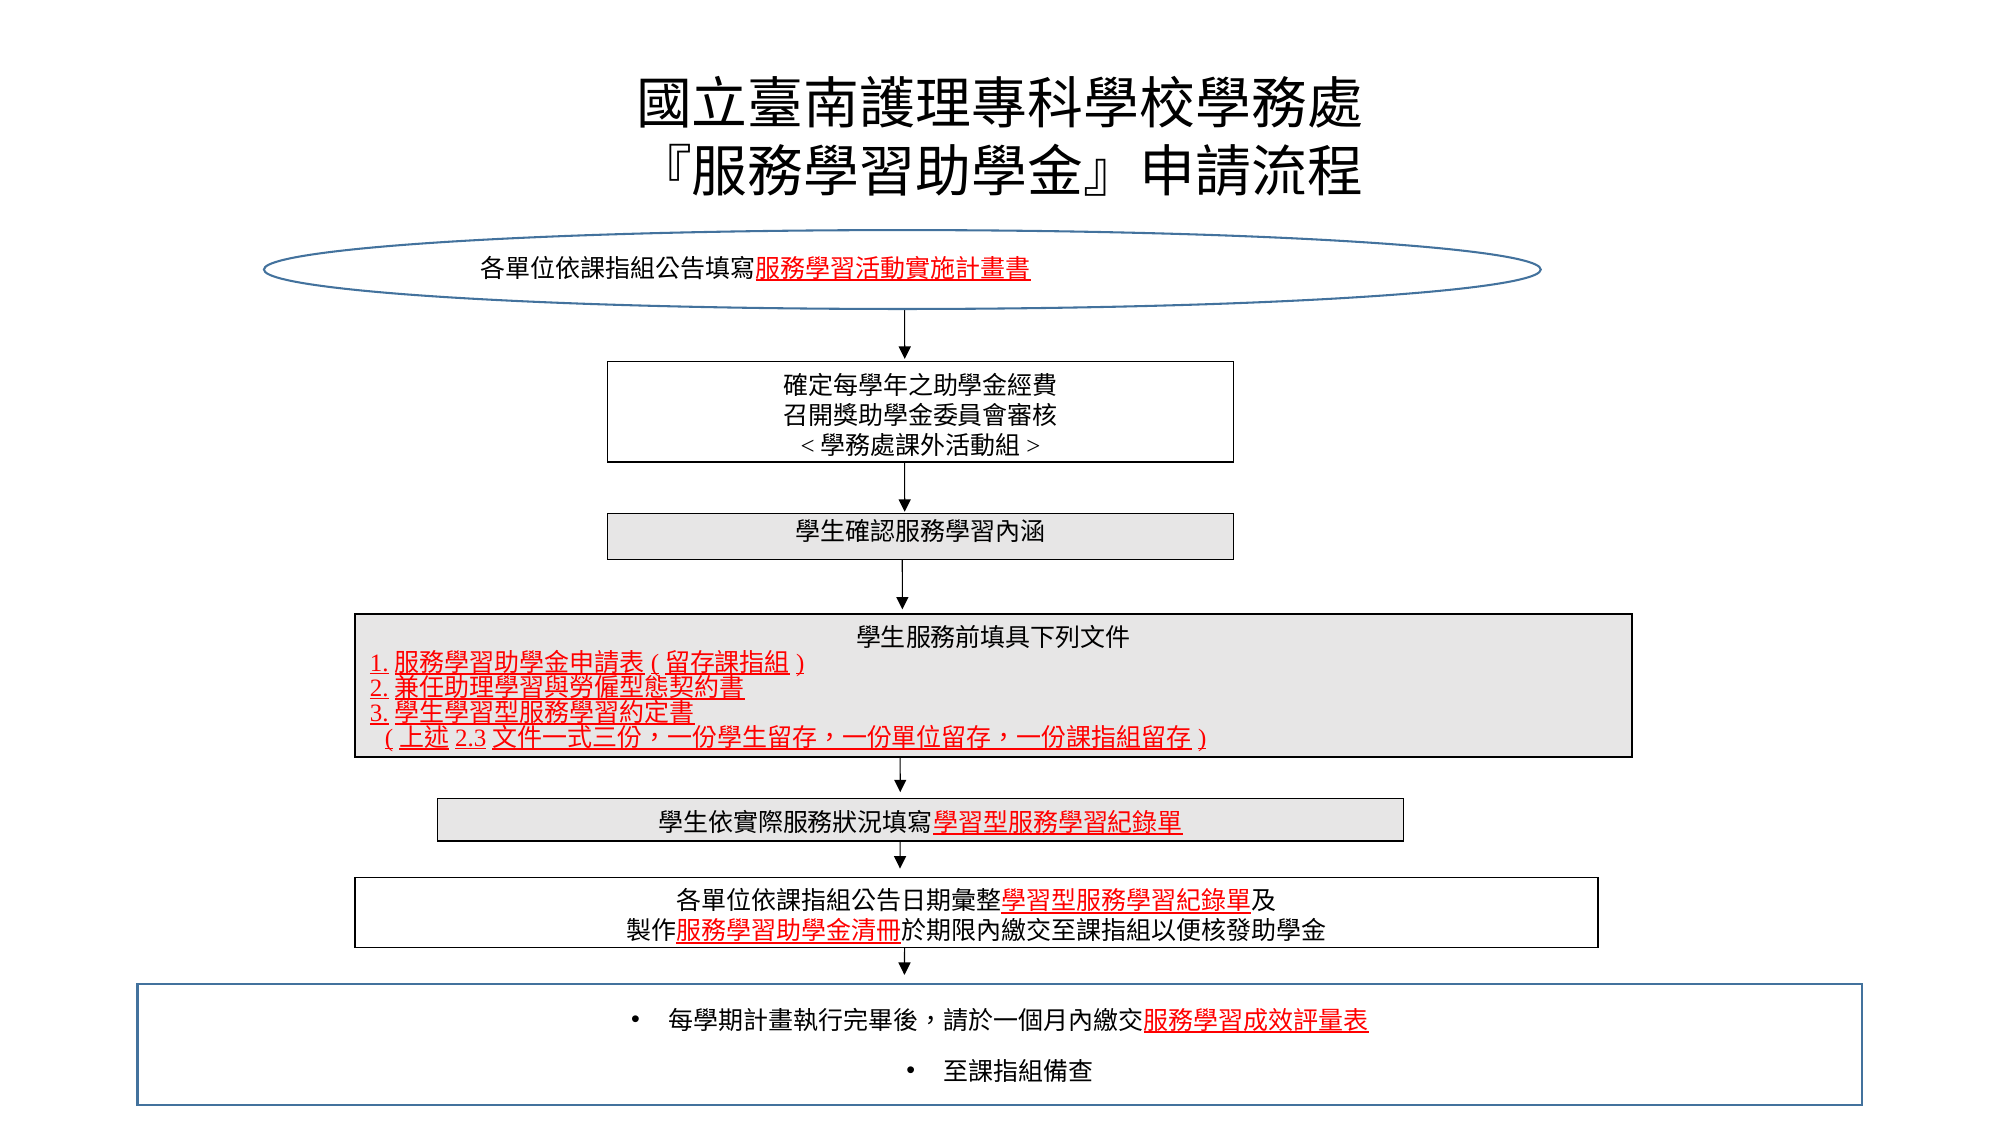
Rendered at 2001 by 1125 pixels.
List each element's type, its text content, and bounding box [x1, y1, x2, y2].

title 國立臺南護理專科學校學務處 『服務學習助學金』申請流程 [137, 59, 1863, 278]
text_box 學生確認服務學習內涵 [607, 513, 1234, 560]
text_box 學生依實際服務狀況填寫學習型服務學習紀錄單 [437, 798, 1404, 842]
text_box 各單位依課指組公告日期彙整學習型服務學習紀錄單及 製作服務學習助學金清冊於期限內繳交至課指組以便核發助學金 [355, 877, 1598, 948]
text_box 學生服務前填具下列文件 1.服務學習助學金申請表(留存課指組) 2.兼任助理學習與勞僱型態契約書 3.學生學習型服務學習約定書 (上述2.3文件一式三份，一份學生留存，一份單位留存，一份課指組留存) [355, 614, 1632, 757]
list 每學期計畫執行完畢後，請於一個月內繳交服務學習成效評量表 至課指組備查 [137, 983, 1863, 1106]
text_box 確定每學年之助學金經費 召開獎助學金委員會審核 <學務處課外活動組> [607, 361, 1234, 462]
text_box 各單位依課指組公告填寫服務學習活動實施計畫書 [263, 230, 1541, 309]
